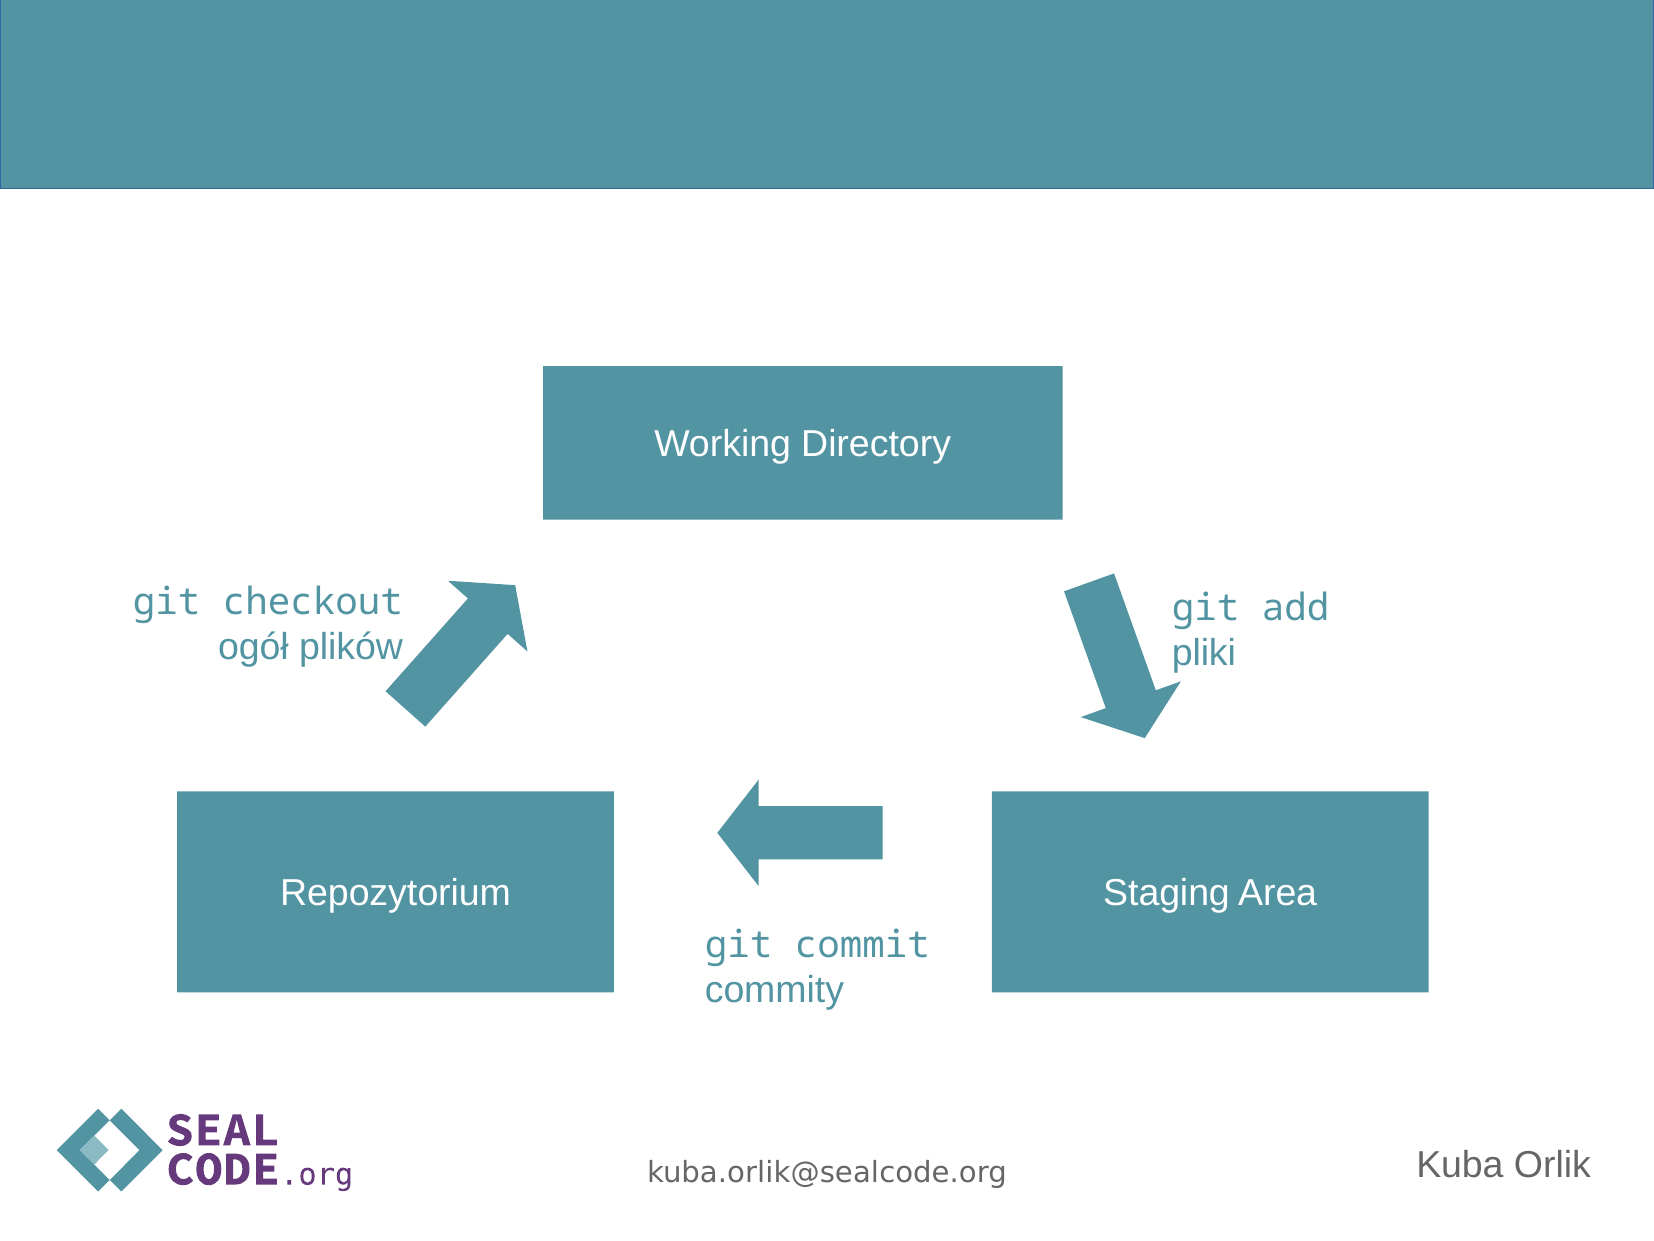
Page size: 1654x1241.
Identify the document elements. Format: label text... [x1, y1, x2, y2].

text_box git commit commity [690, 909, 945, 1011]
text_box [385, 580, 528, 727]
text_box Repozytorium [177, 791, 614, 993]
text_box git add pliki [1157, 573, 1345, 674]
text_box git checkout ogół plików [118, 567, 418, 668]
text_box Working Directory [543, 366, 1063, 520]
text_box [717, 779, 883, 887]
text_box [1064, 573, 1181, 739]
text_box Staging Area [991, 791, 1429, 993]
